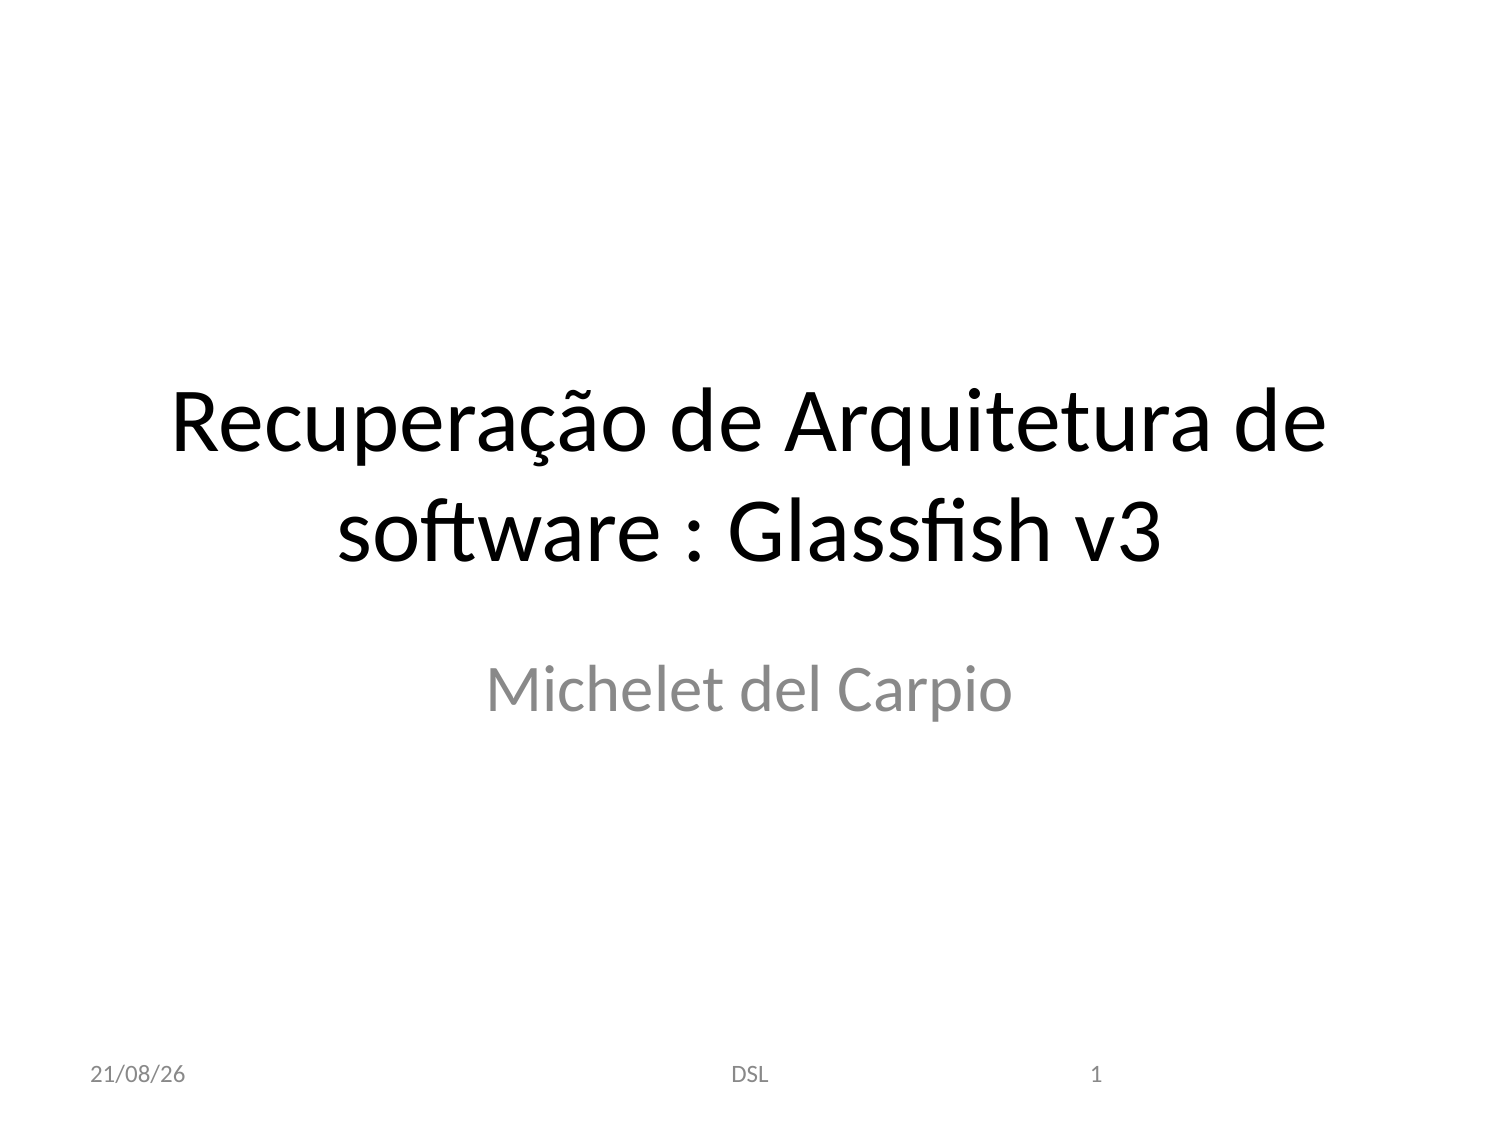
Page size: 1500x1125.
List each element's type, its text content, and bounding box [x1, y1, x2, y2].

text_box [1074, 1042, 1426, 1103]
text_box [75, 1042, 426, 1103]
title Recuperação de Arquitetura de software : Glassfish v3 [112, 349, 1388, 591]
text_box DSL [512, 1042, 988, 1103]
subtitle Michelet del Carpio [225, 637, 1276, 925]
